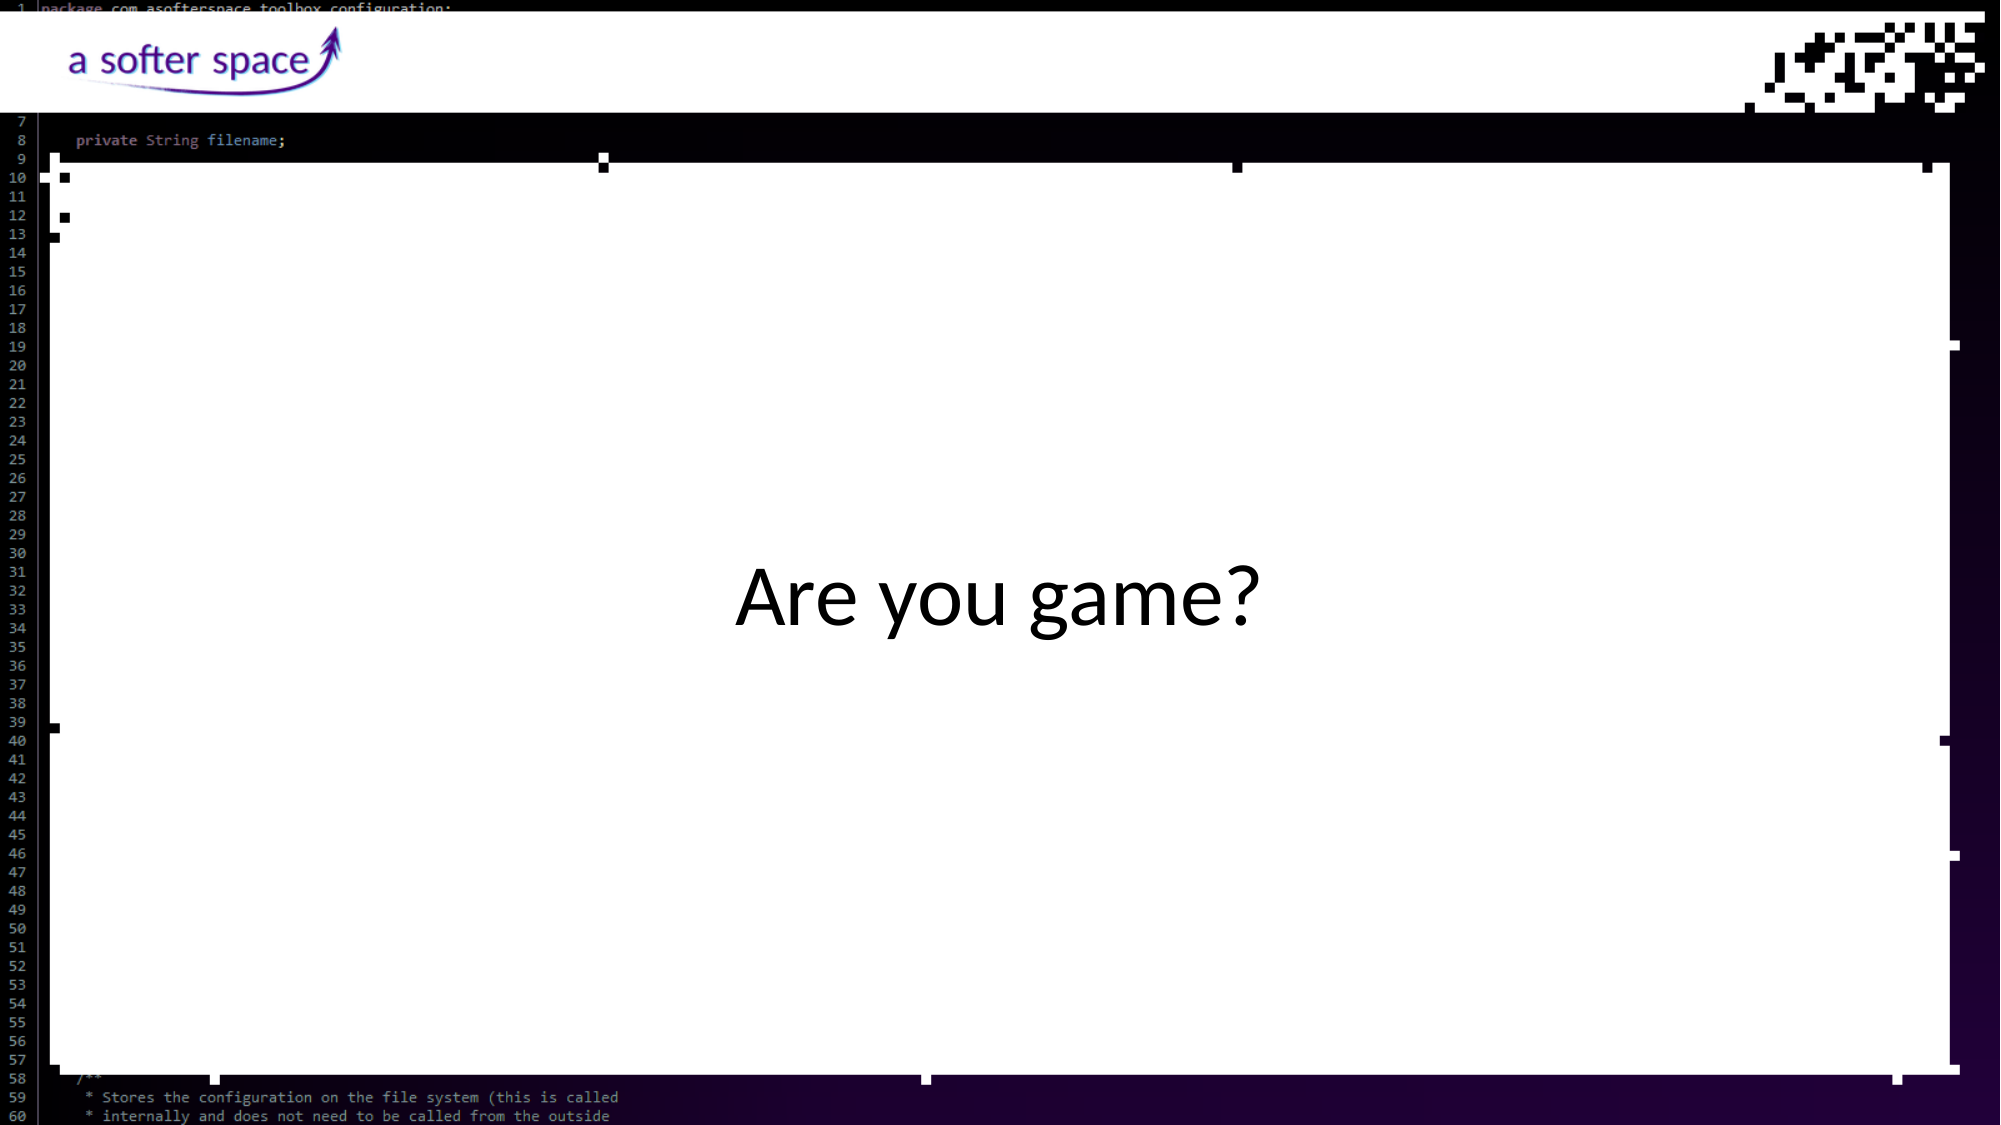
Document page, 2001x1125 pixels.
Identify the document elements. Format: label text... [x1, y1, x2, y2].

picture [0, 0, 2000, 1125]
list Are you game? [98, 200, 1902, 1041]
